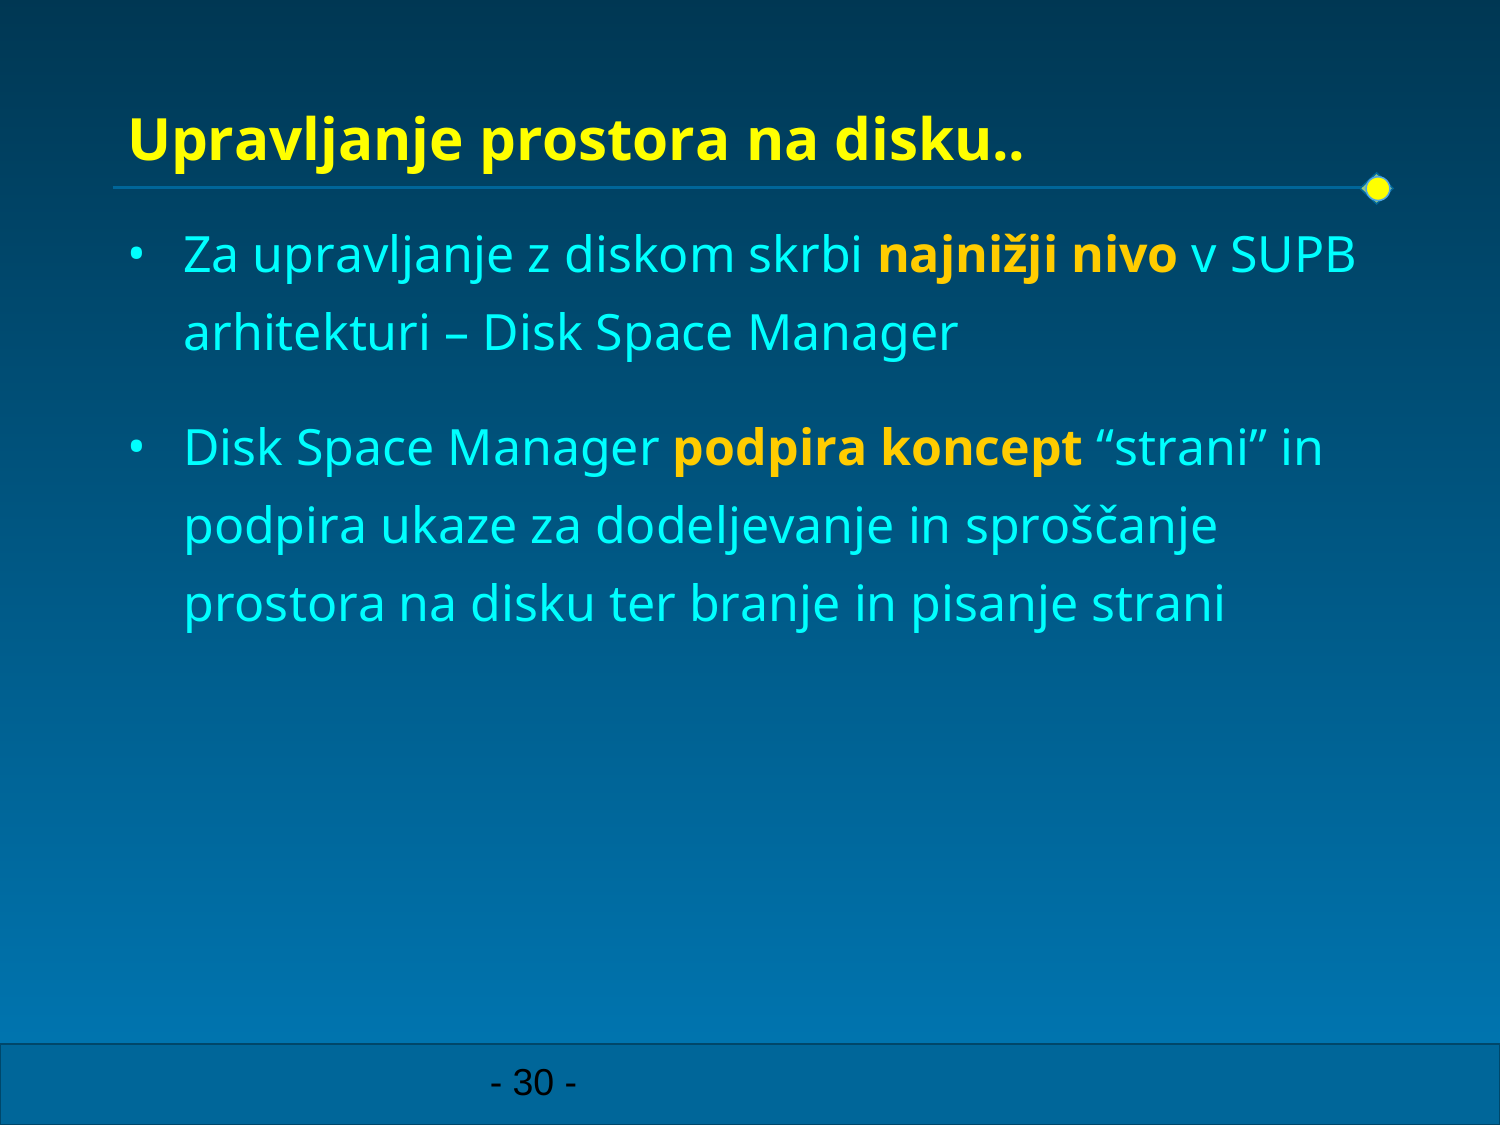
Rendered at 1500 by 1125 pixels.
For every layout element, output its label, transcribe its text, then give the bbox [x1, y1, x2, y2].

list Za upravljanje z diskom skrbi najnižji nivo v SUPB arhitekturi – Disk Space Manager Disk Space Manager podpira koncept “strani” in podpira ukaze za dodeljevanje in sproščanje prostora na disku ter branje in pisanje strani [112, 196, 1412, 1055]
title Upravljanje prostora na disku.. [112, 94, 1388, 181]
